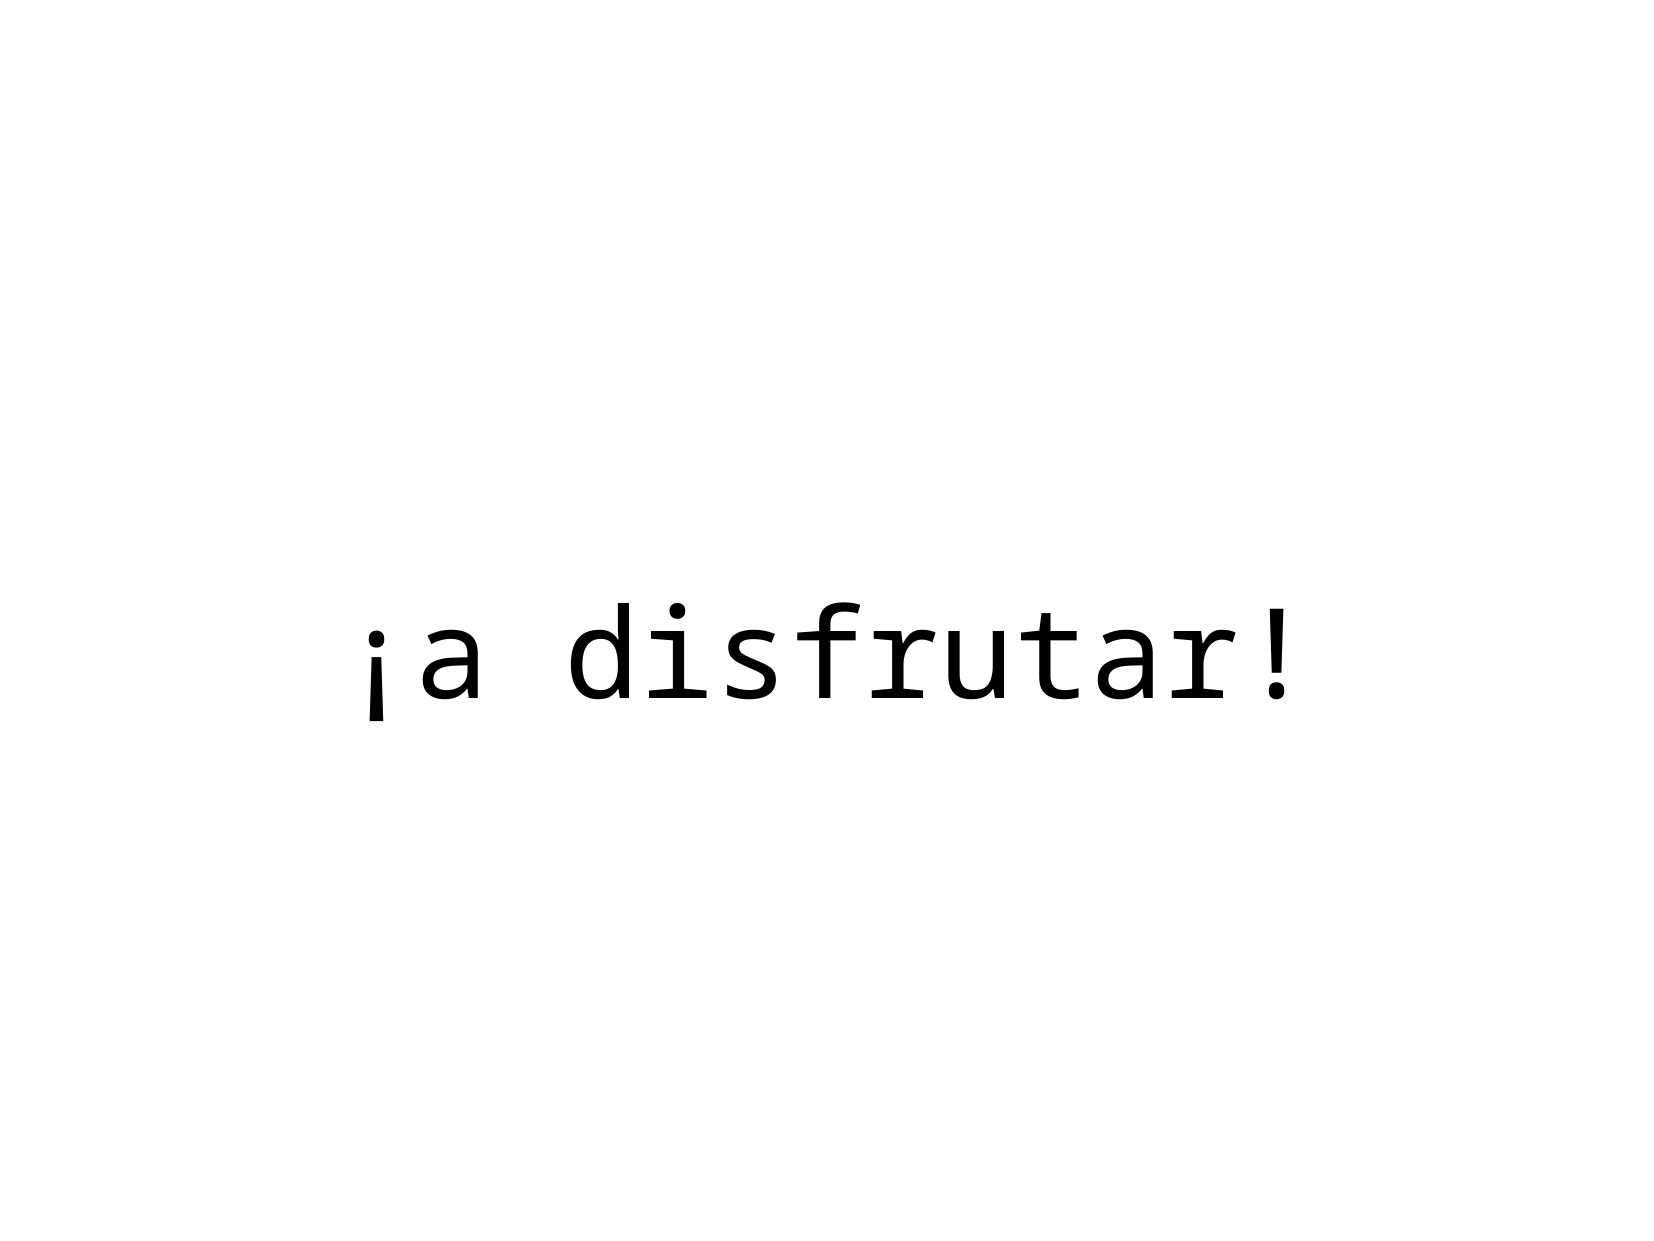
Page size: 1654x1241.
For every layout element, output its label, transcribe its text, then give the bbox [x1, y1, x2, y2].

subtitle ¡a disfrutar! [82, 290, 1571, 1010]
